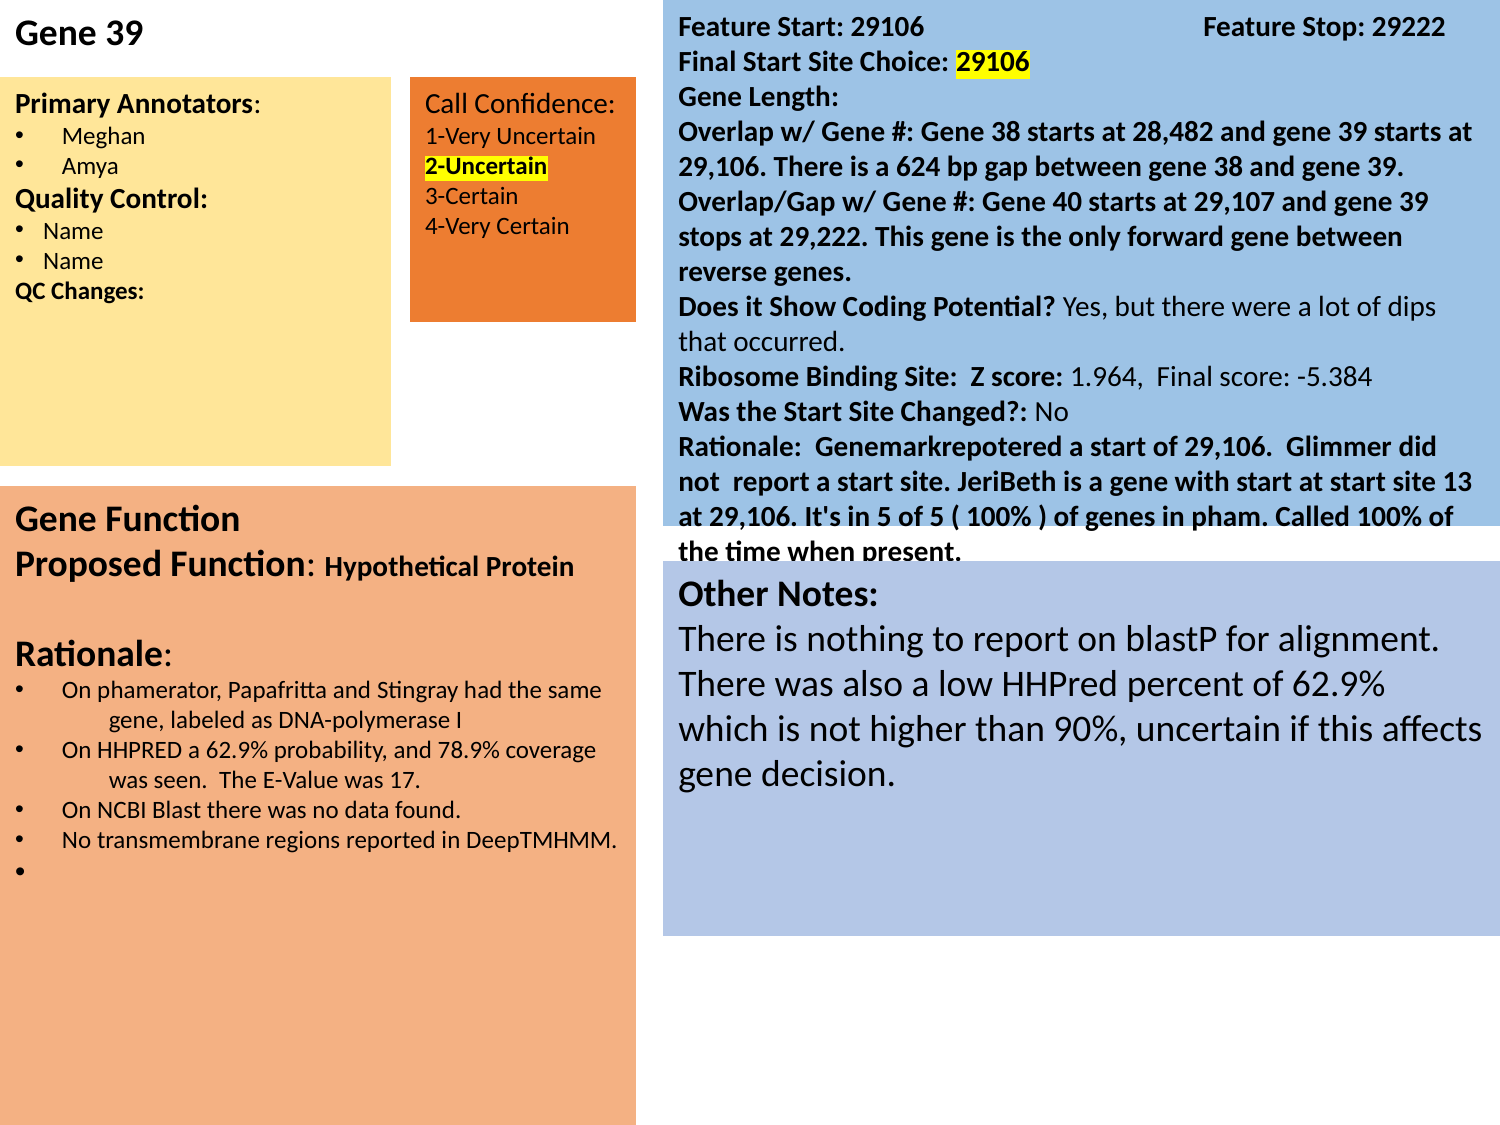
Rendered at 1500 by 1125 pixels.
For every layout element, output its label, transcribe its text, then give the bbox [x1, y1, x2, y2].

text_box Gene 39 [0, 0, 160, 61]
text_box Feature Start: 29106 Feature Stop: 29222 Final Start Site Choice: 29106 Gene Length: Overlap w/ Gene #: Gene 38 starts at 28,482 and gene 39 starts at 29,106. There is a 624 bp gap between gene 38 and gene 39. Overlap/Gap w/ Gene #: Gene 40 starts at 29,107 and gene 39 stops at 29,222. This gene is the only forward gene between reverse genes. Does it Show Coding Potential? Yes, but there were a lot of dips that occurred. Ribosome Binding Site: Z score: 1.964, Final score: -5.384 Was the Start Site Changed?: No Rationale: Genemarkrepotered a start of 29,106. Glimmer did not report a start site. JeriBeth is a gene with start at start site 13 at 29,106. It's in 5 of 5 ( 100% ) of genes in pham. Called 100% of the time when present. [663, 0, 1500, 526]
text_box Primary Annotators: Meghan Amya Quality Control: Name Name QC Changes: [0, 77, 391, 466]
text_box Call Confidence: 1-Very Uncertain 2-Uncertain 3-Certain 4-Very Certain [410, 77, 636, 322]
text_box Gene Function Proposed Function: Hypothetical Protein Rationale: On phamerator, Papafritta and Stingray had the same gene, labeled as DNA-polymerase I On HHPRED a 62.9% probability, and 78.9% coverage was seen. The E-Value was 17. On NCBI Blast there was no data found. No transmembrane regions reported in DeepTMHMM. [0, 486, 636, 1125]
text_box Other Notes: There is nothing to report on blastP for alignment. There was also a low HHPred percent of 62.9% which is not higher than 90%, uncertain if this affects gene decision. [663, 561, 1500, 936]
